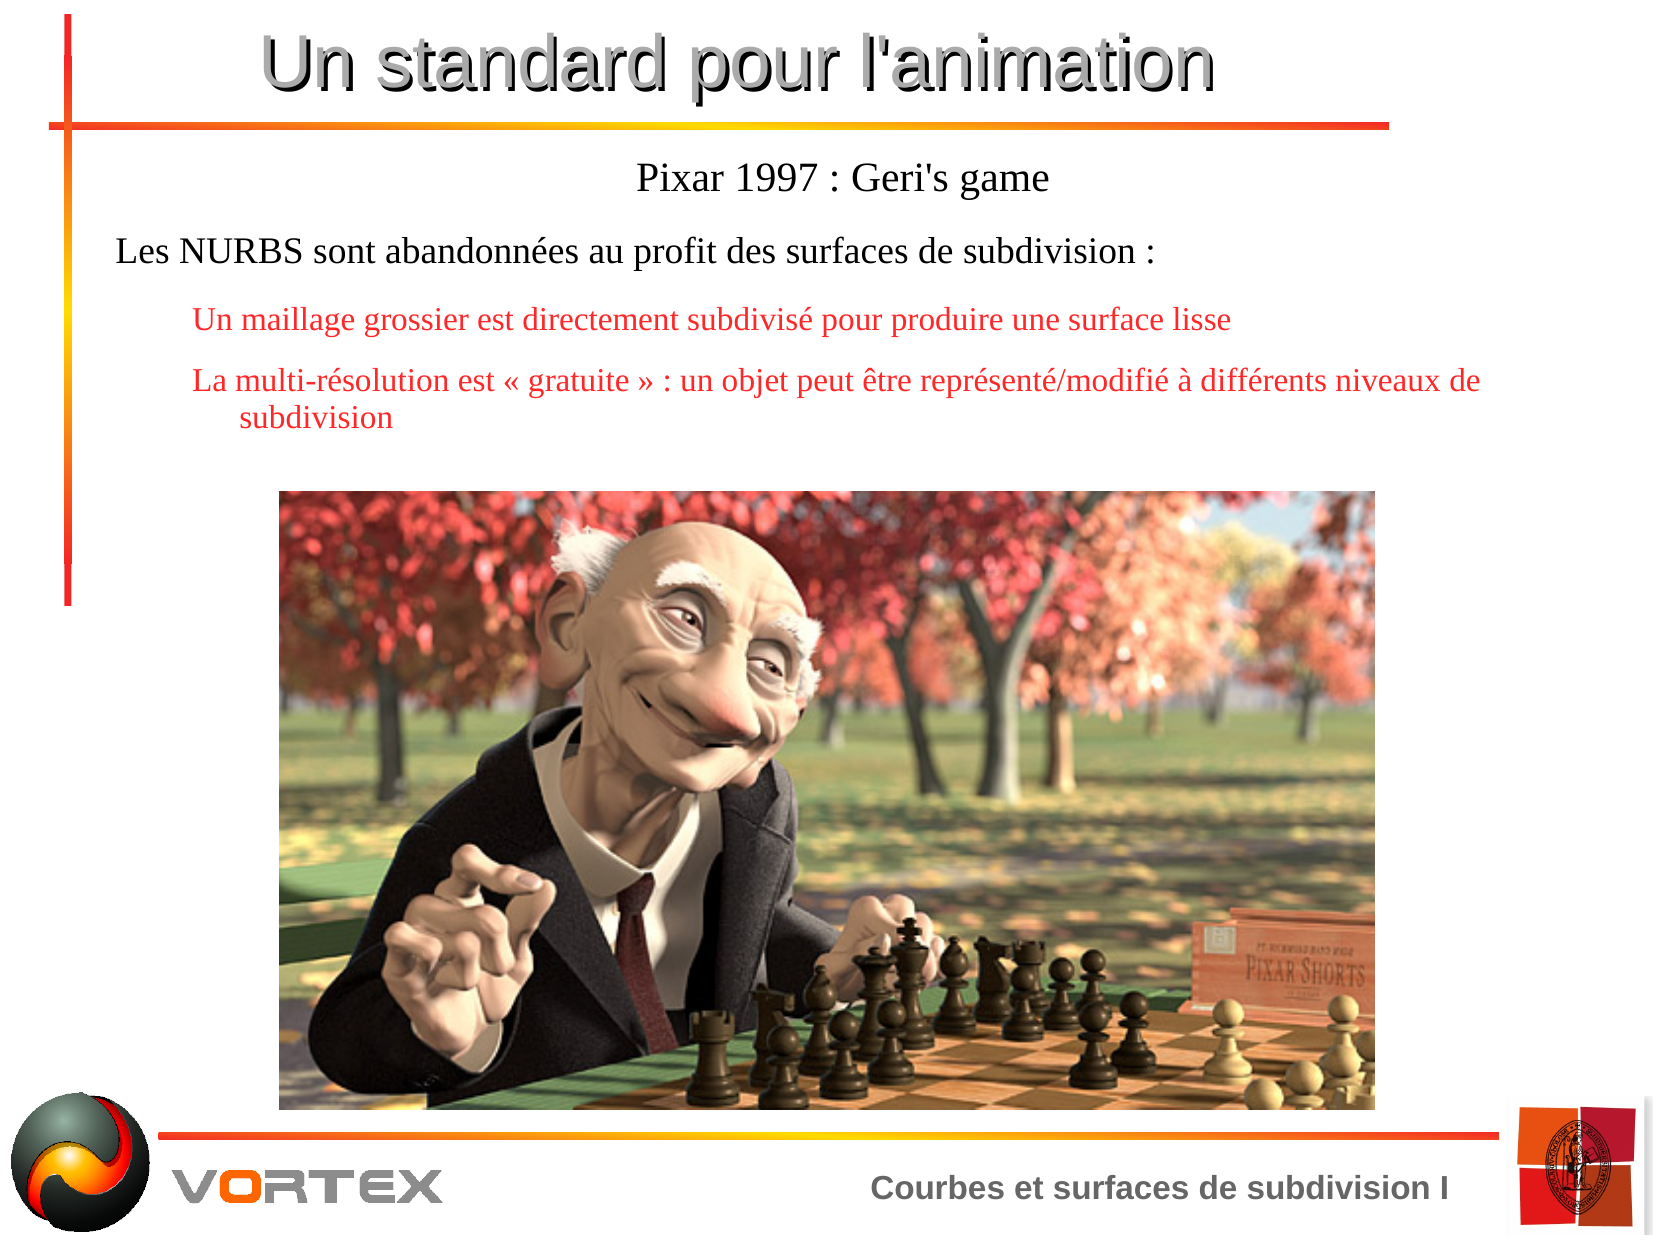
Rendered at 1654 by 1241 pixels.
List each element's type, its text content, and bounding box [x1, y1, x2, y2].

title Un standard pour l'animation [82, 4, 1392, 120]
list Pixar 1997 : Geri's game Les NURBS sont abandonnées au profit des surfaces de subdivision : Un maillage grossier est directement subdivisé pour produire une surface lisse La multi-résolution est « gratuite » : un objet peut être représenté/modifié à différents niveaux de subdivision [97, 153, 1571, 1109]
picture [1505, 1096, 1653, 1235]
picture [11, 491, 1375, 1232]
